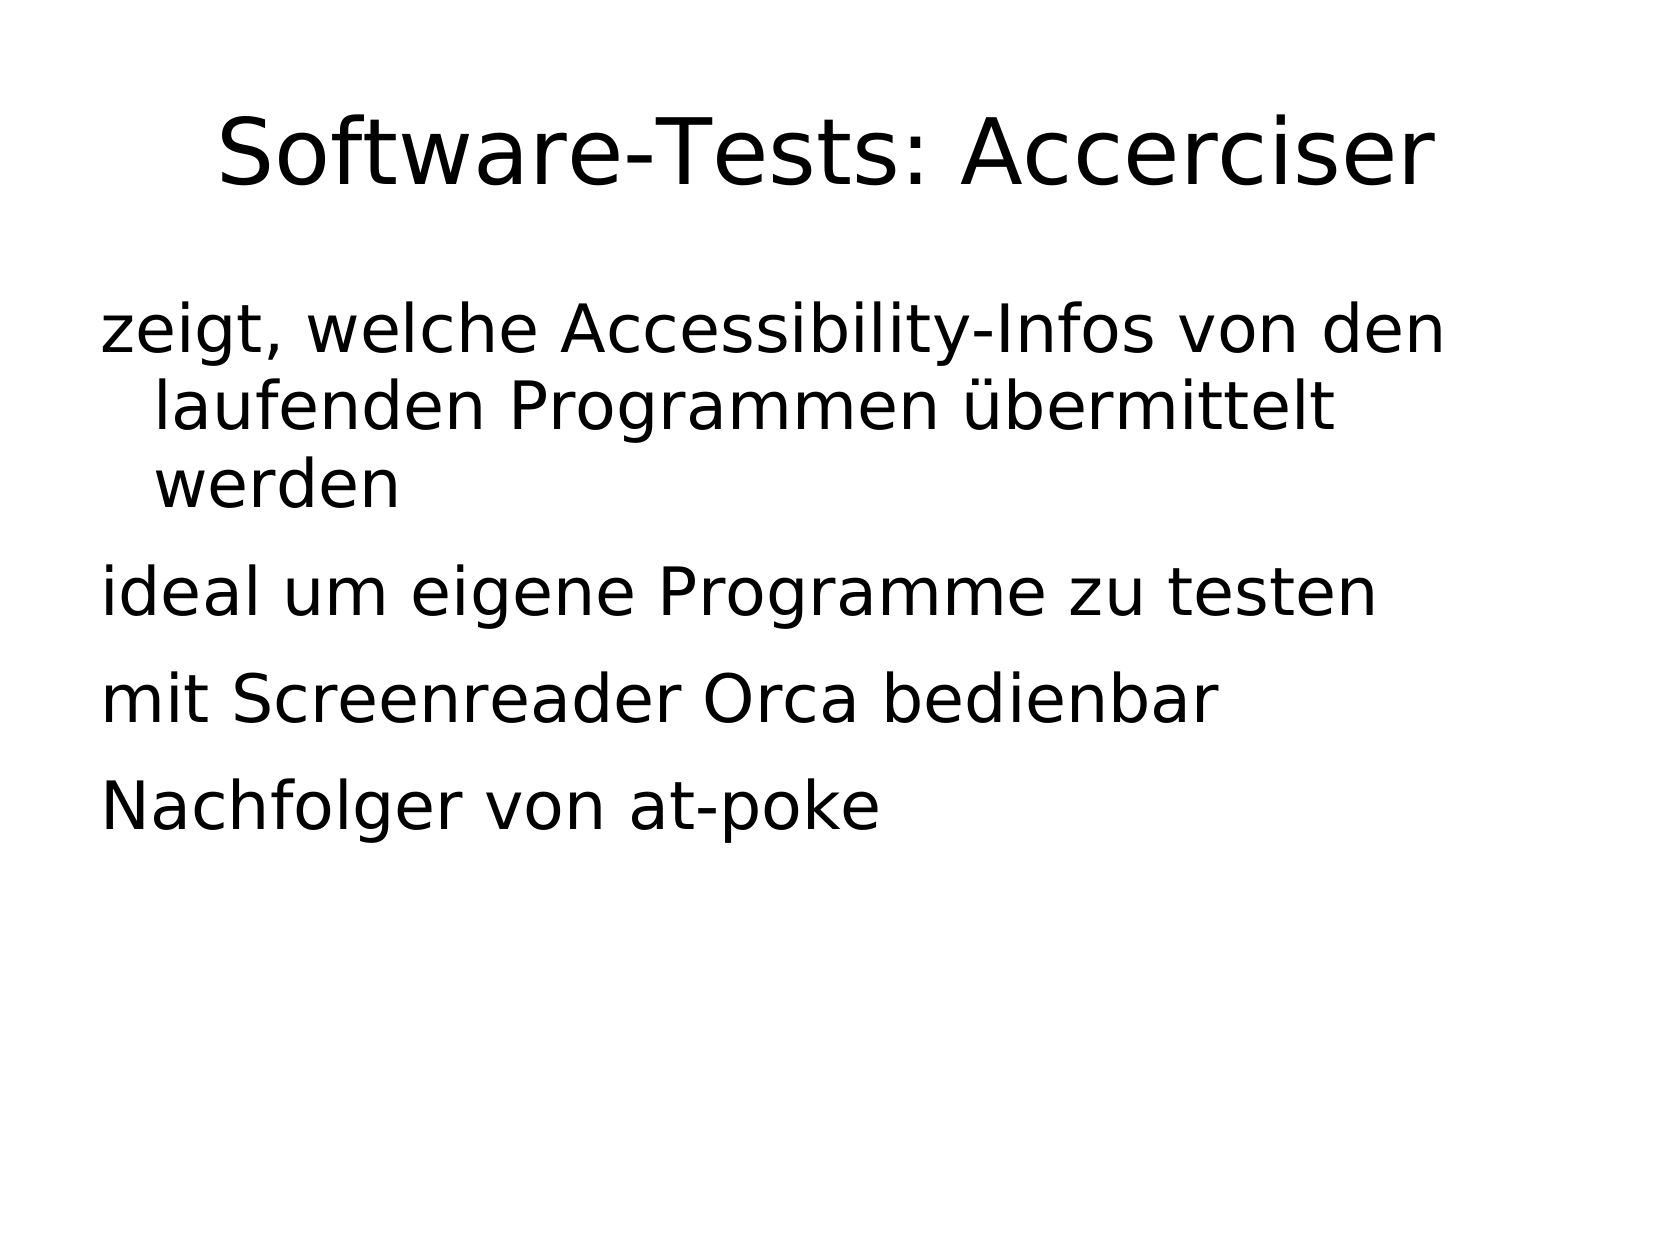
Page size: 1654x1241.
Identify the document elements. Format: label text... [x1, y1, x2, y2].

title Software-Tests: Accerciser [82, 49, 1571, 257]
list zeigt, welche Accessibility-Infos von den laufenden Programmen übermittelt werden ideal um eigene Programme zu testen mit Screenreader Orca bedienbar Nachfolger von at-poke [82, 290, 1571, 1109]
